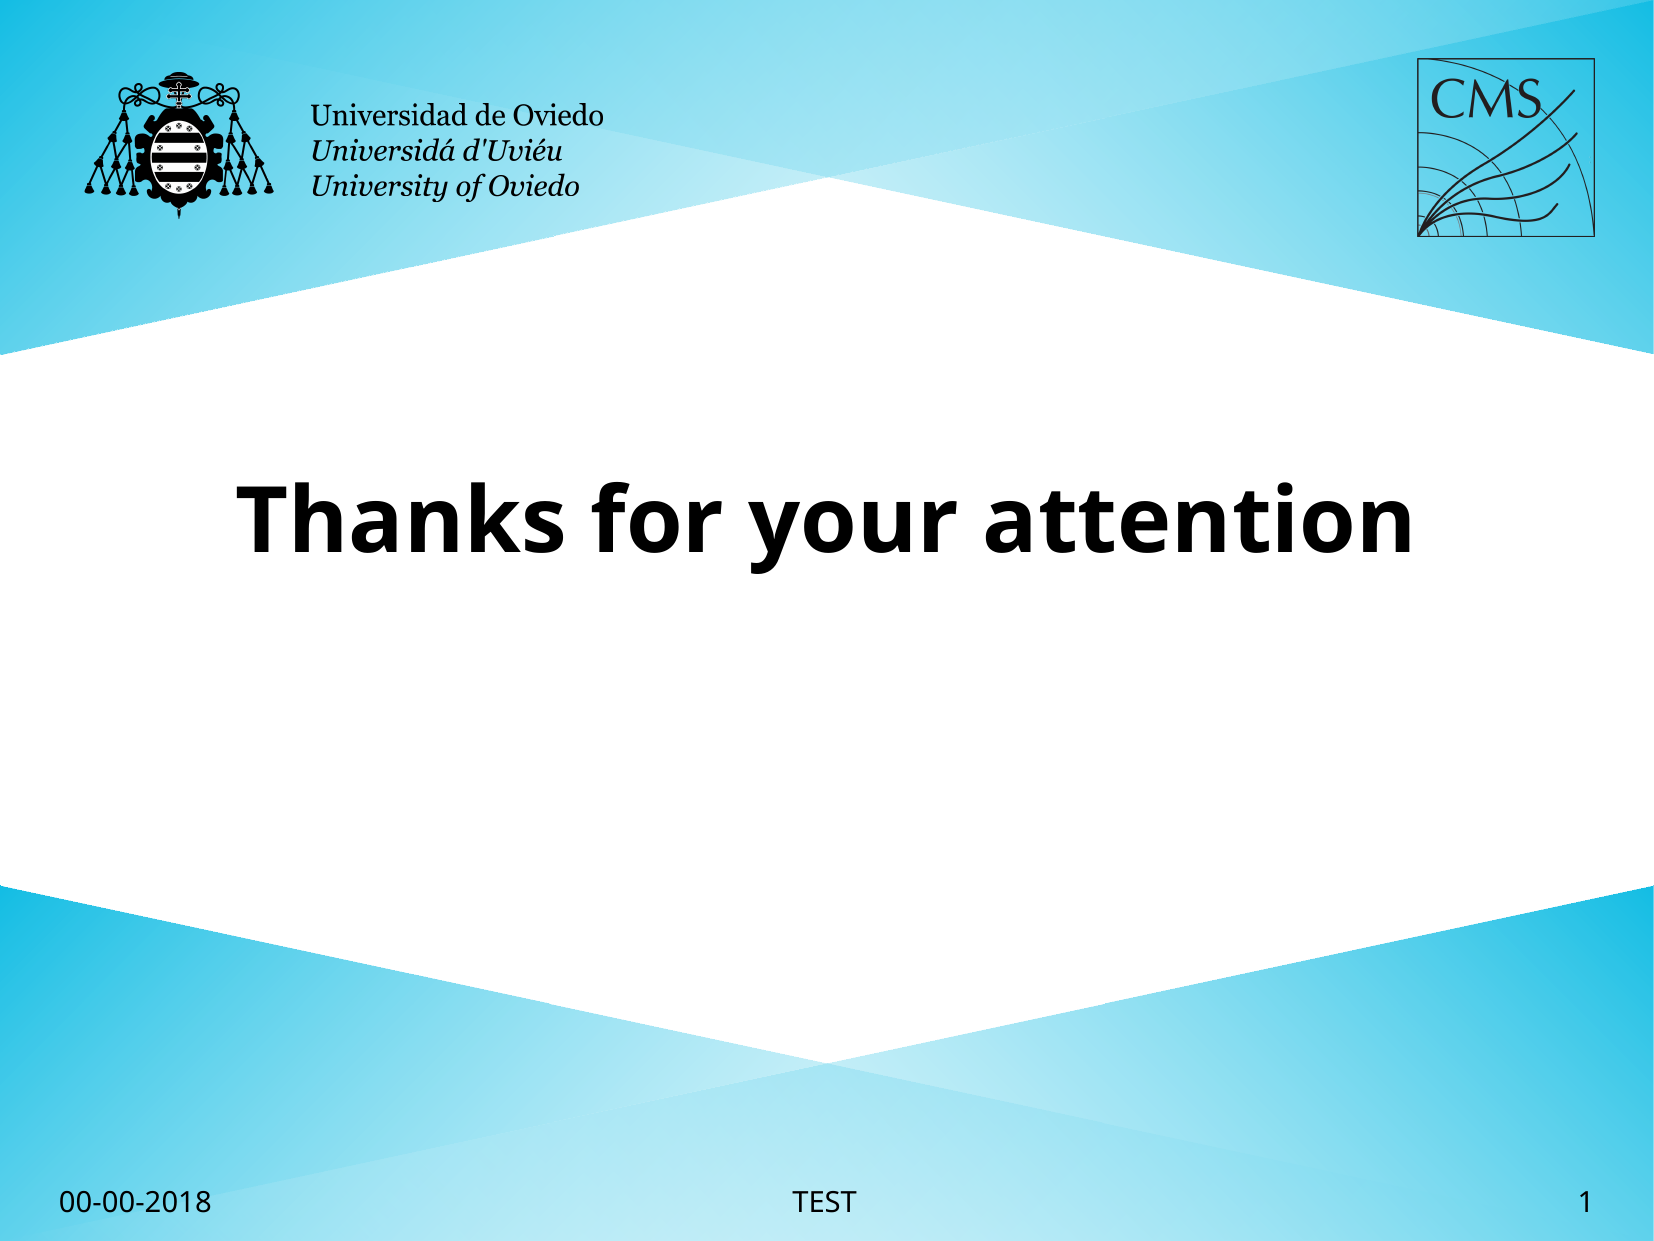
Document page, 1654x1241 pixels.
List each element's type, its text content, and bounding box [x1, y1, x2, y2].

picture [1417, 58, 1595, 237]
title Thanks for your attention [82, 413, 1571, 621]
picture [61, 60, 626, 231]
